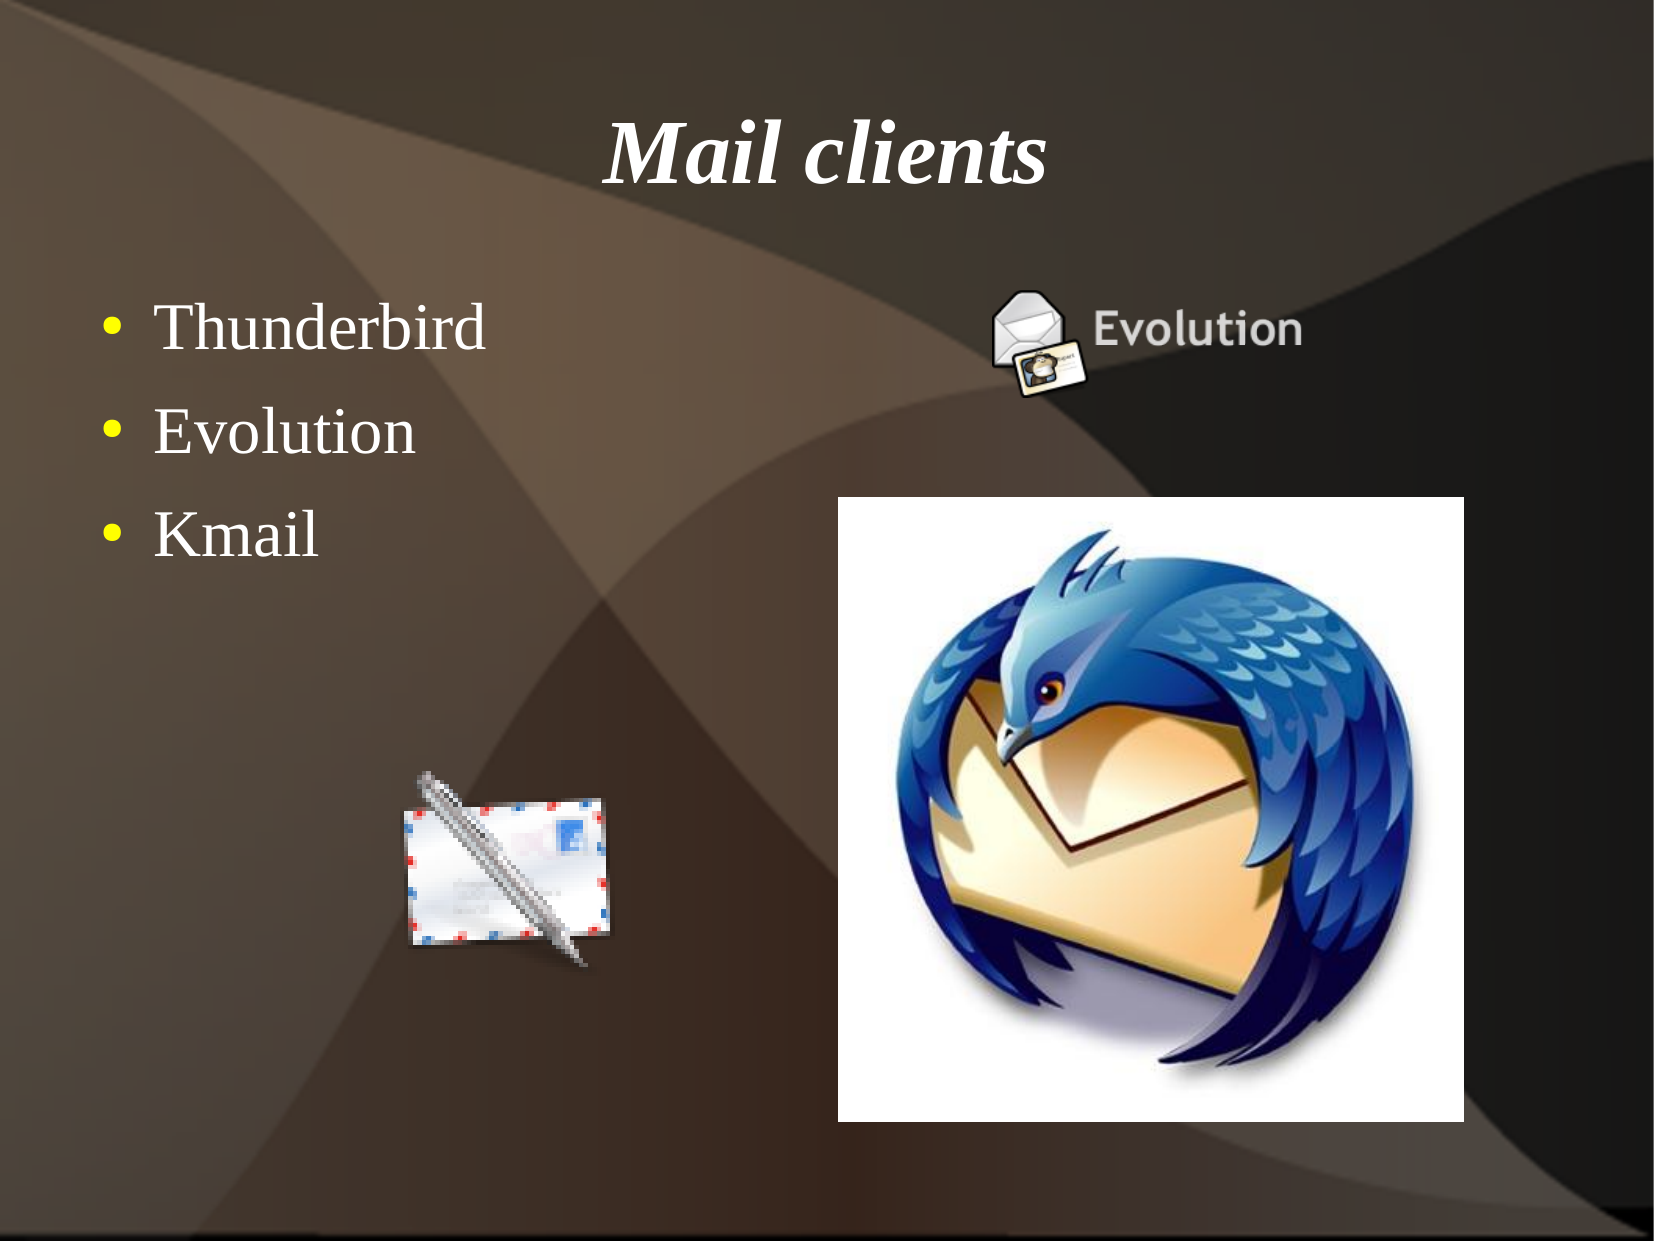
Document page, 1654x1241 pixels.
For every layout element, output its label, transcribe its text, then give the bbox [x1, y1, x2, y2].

title Mail clients [82, 49, 1571, 257]
list Thunderbird Evolution Kmail [82, 290, 792, 615]
picture [0, 0, 1654, 1241]
